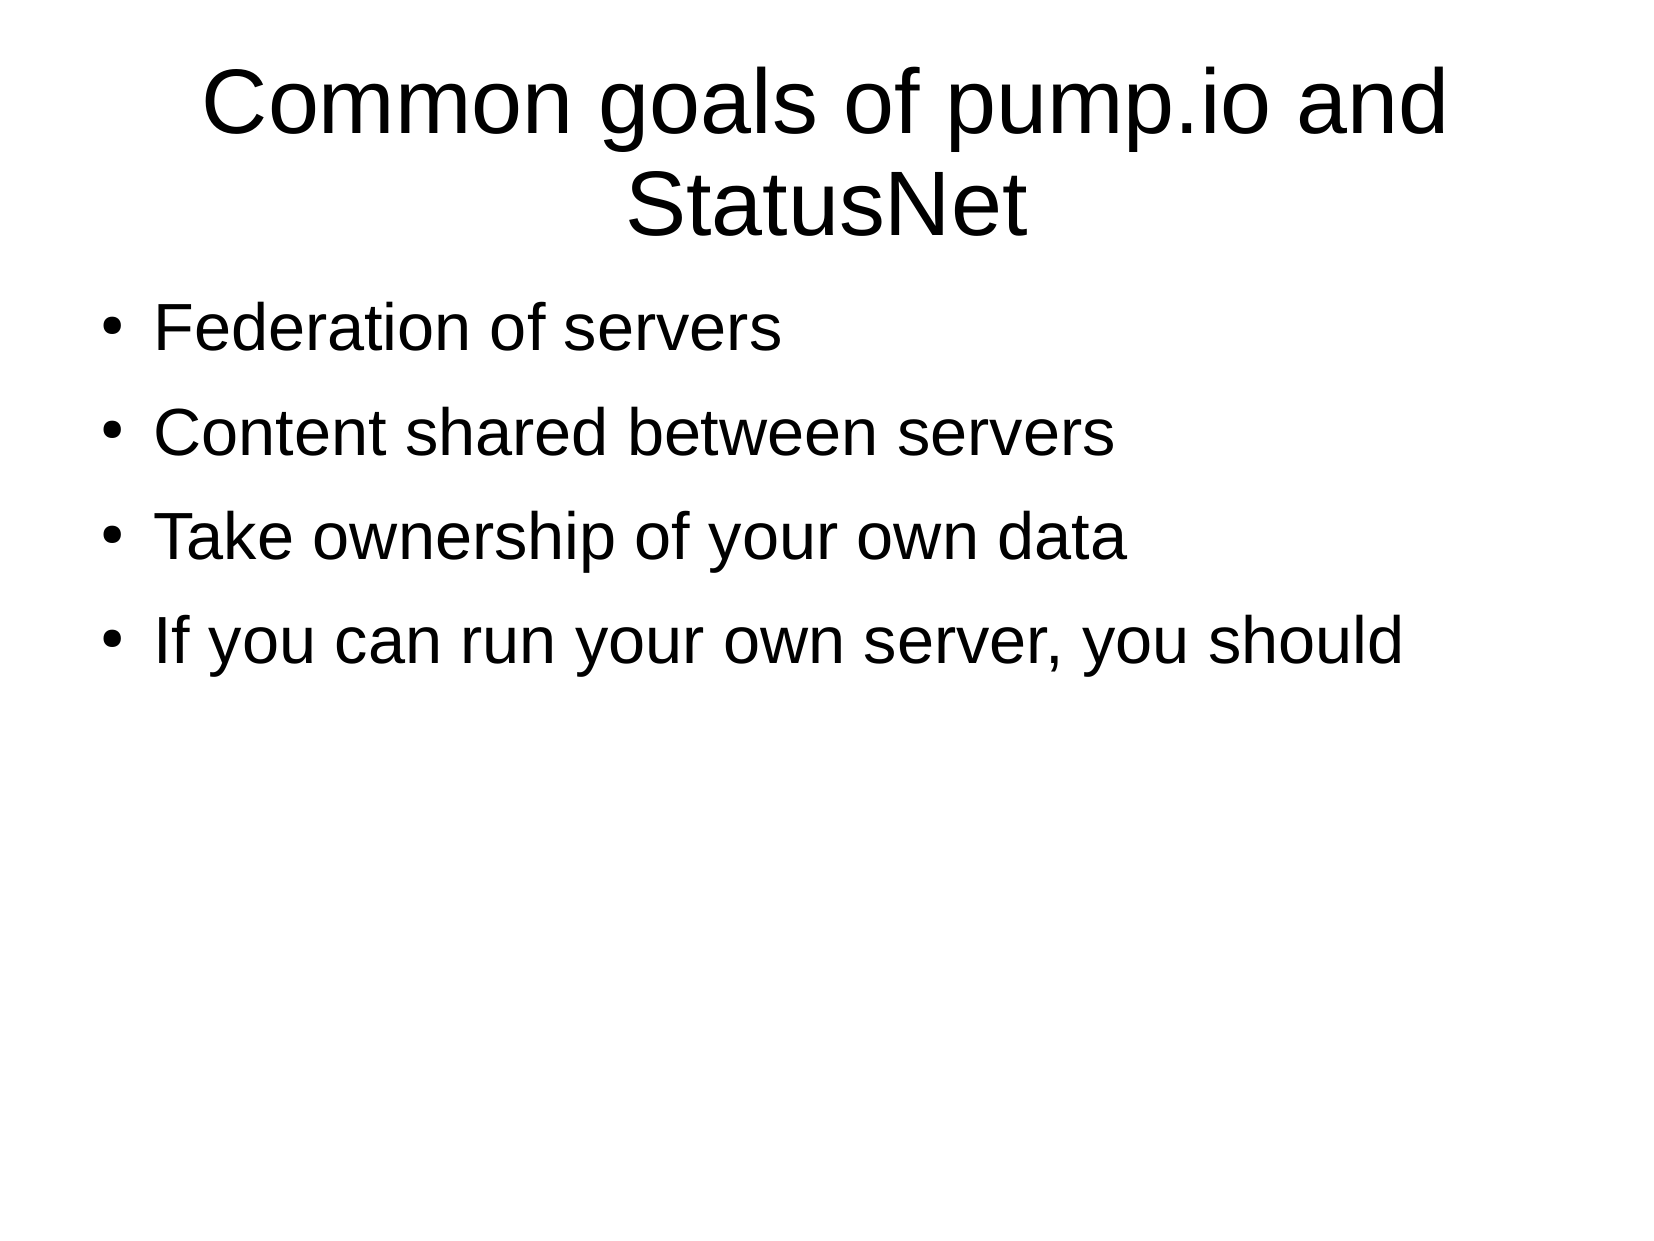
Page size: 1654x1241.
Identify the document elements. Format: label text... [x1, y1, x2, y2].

list Federation of servers Content shared between servers Take ownership of your own data If you can run your own server, you should [82, 290, 1538, 1010]
title Common goals of pump.io and StatusNet [82, 49, 1571, 257]
